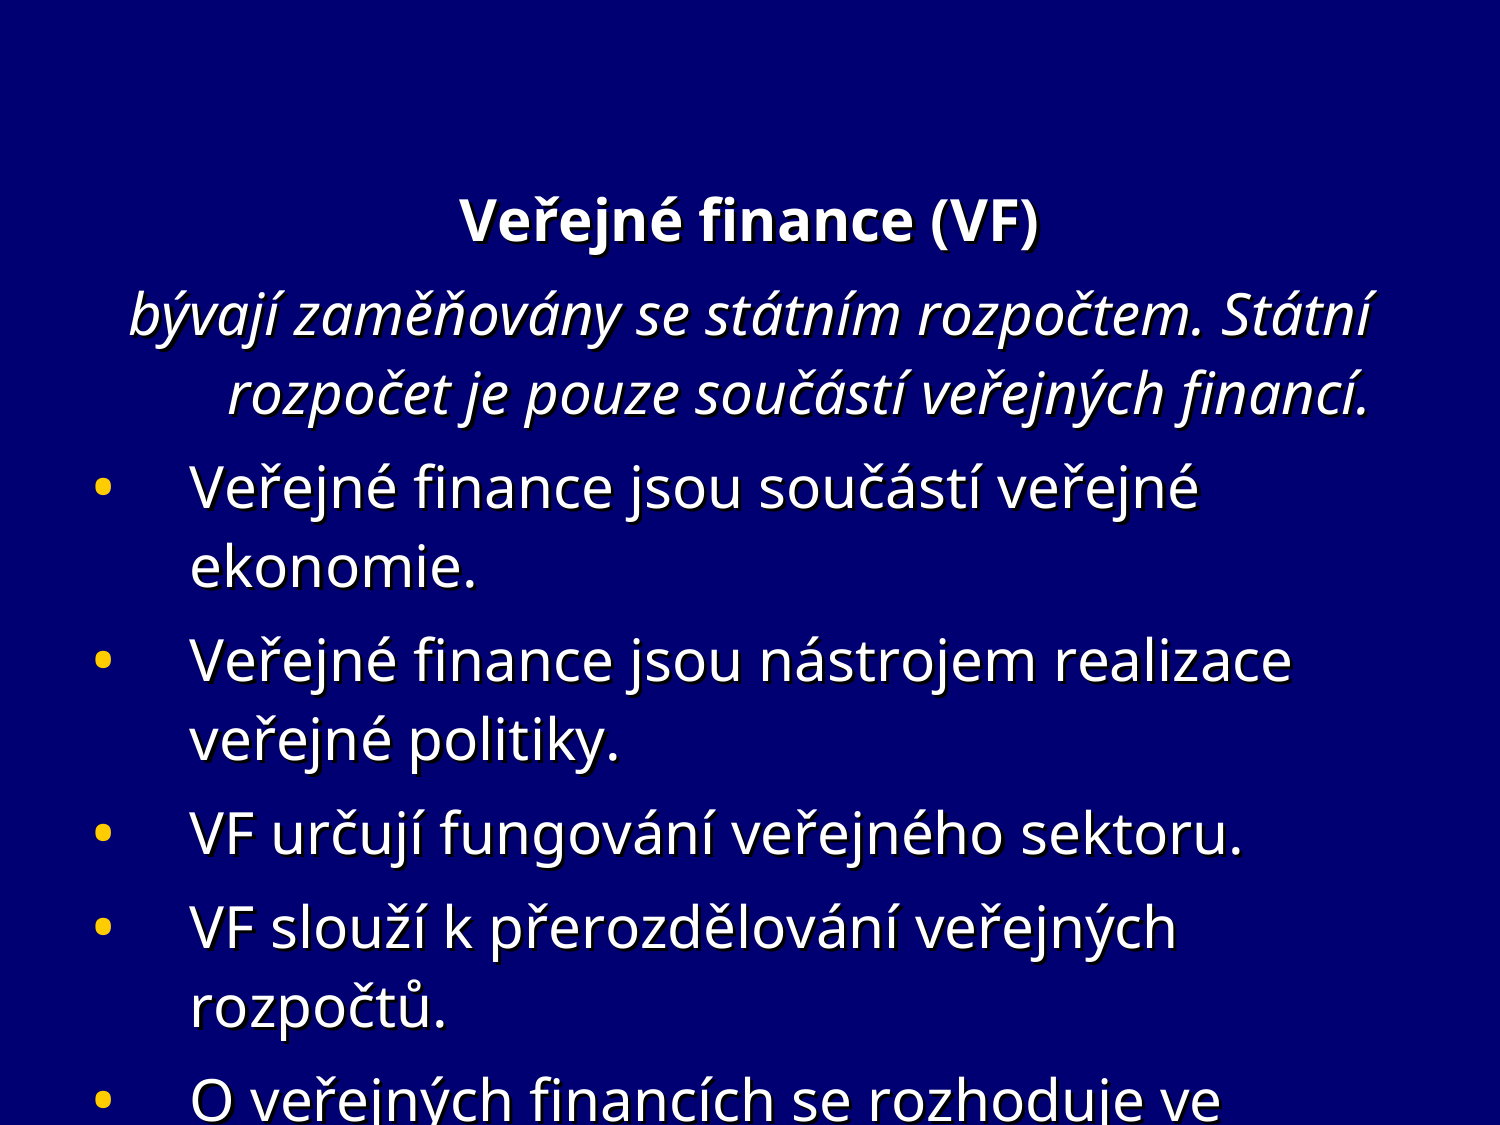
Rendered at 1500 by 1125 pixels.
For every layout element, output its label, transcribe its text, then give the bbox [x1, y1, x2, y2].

list Veřejné finance (VF) bývají zaměňovány se státním rozpočtem. Státní rozpočet je pouze součástí veřejných financí. Veřejné finance jsou součástí veřejné ekonomie. Veřejné finance jsou nástrojem realizace veřejné politiky. VF určují fungování veřejného sektoru. VF slouží k přerozdělování veřejných rozpočtů. O veřejných financích se rozhoduje ve veřejné správě. VF podléhají veřejné volbě. [75, 78, 1426, 1125]
